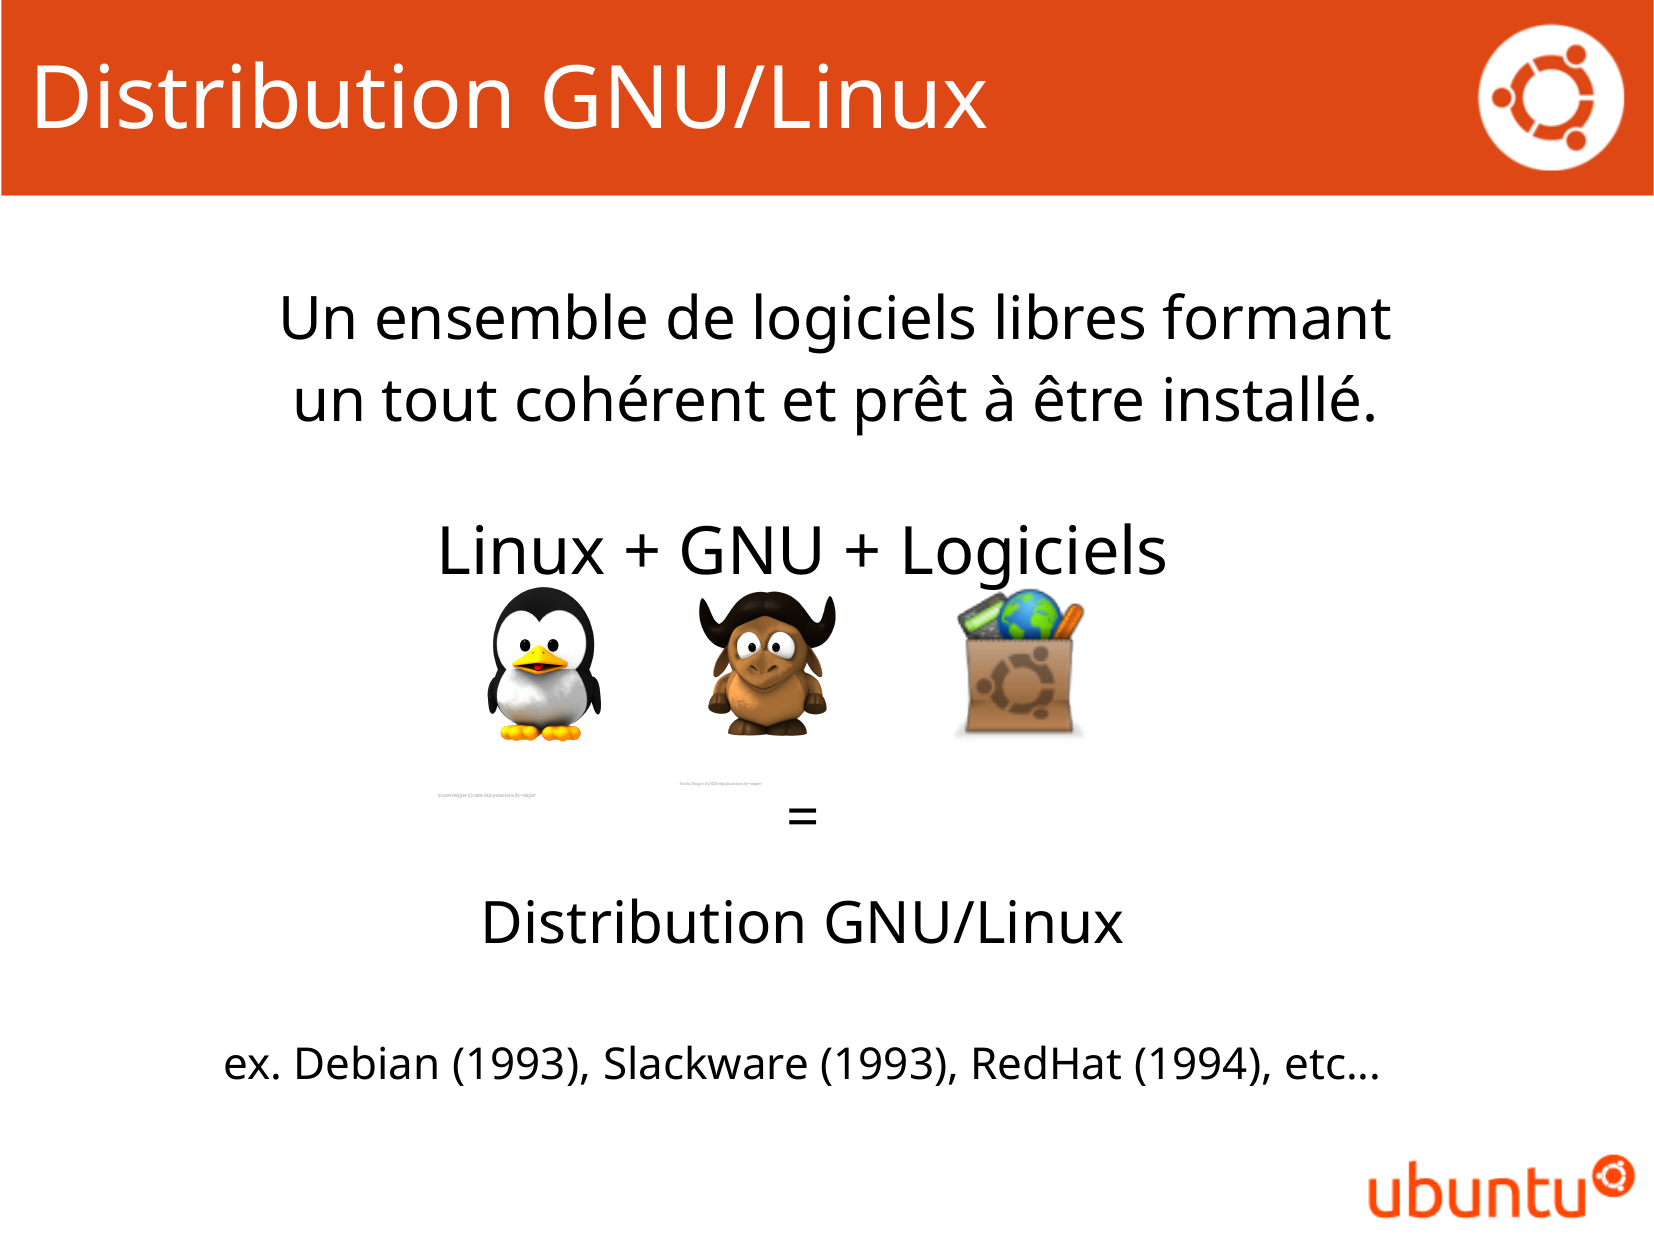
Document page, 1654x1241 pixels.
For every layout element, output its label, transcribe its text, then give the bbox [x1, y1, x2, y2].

list = Distribution GNU/Linux ex. Debian (1993), Slackware (1993), RedHat (1994), etc... [183, 774, 1424, 1100]
text_box Linux + GNU + Logiciels [146, 496, 1461, 586]
picture [0, 0, 1654, 1241]
title Distribution GNU/Linux [29, 11, 1459, 178]
text_box Un ensemble de logiciels libres formant un tout cohérent et prêt à être installé. [95, 275, 1576, 440]
